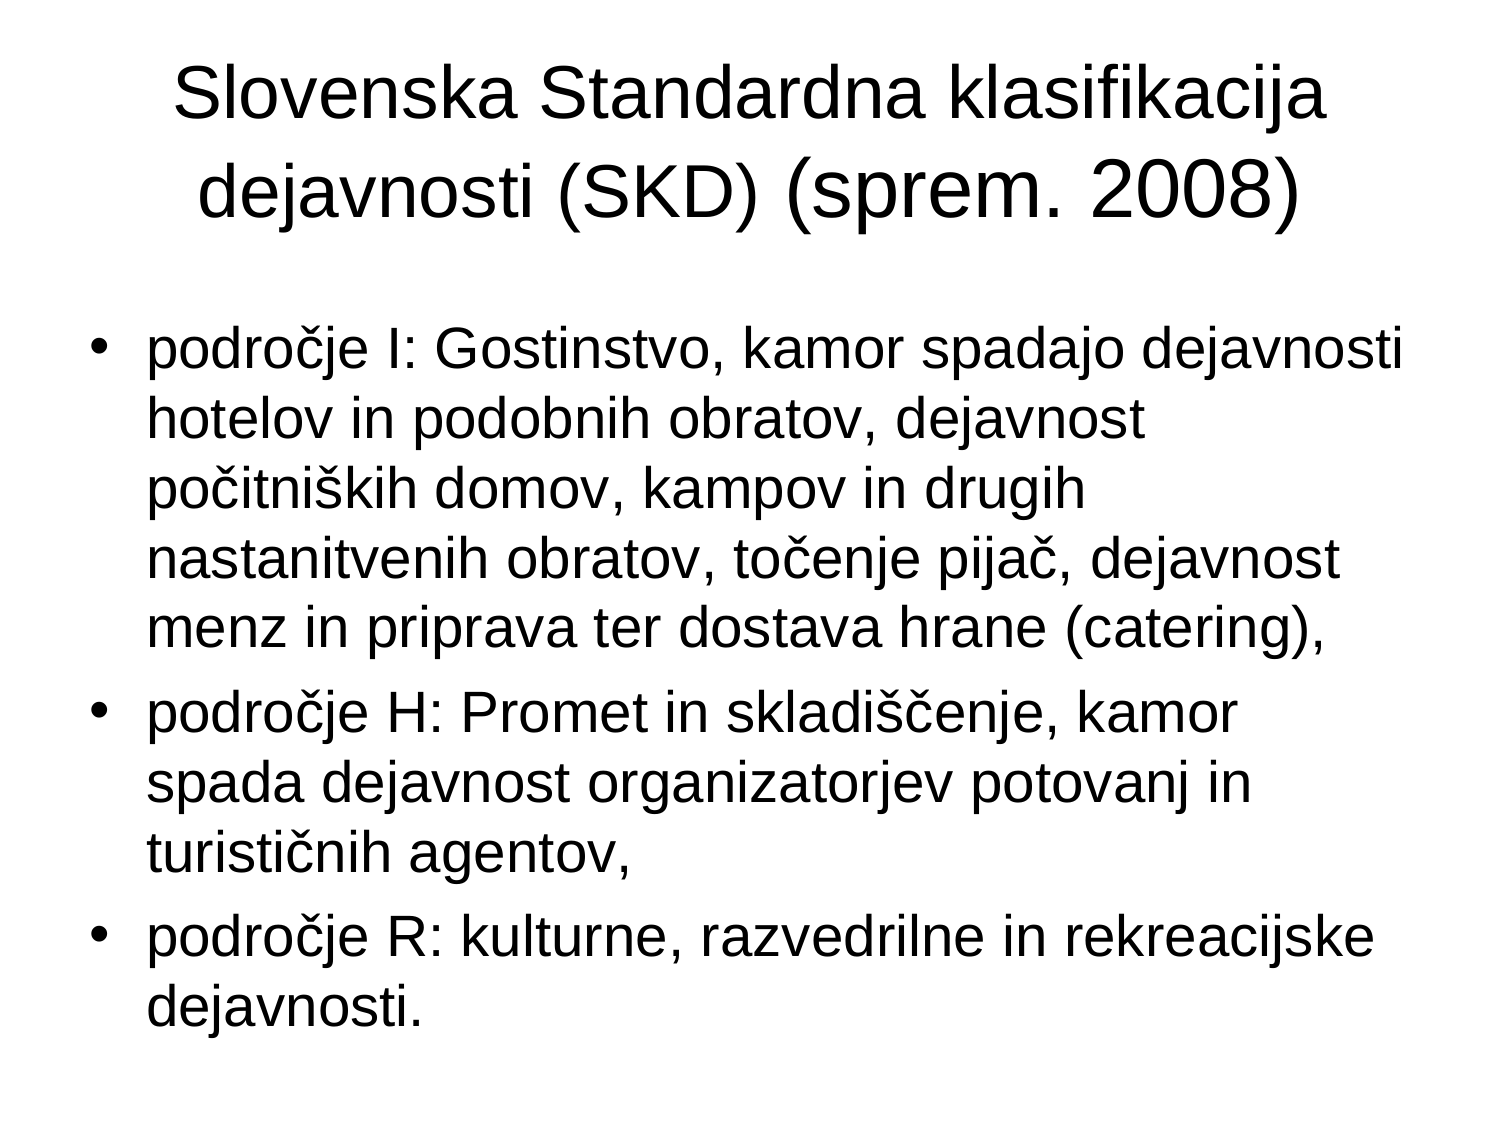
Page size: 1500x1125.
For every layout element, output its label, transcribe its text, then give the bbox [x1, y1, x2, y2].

list področje I: Gostinstvo, kamor spadajo dejavnosti hotelov in podobnih obratov, dejavnost počitniških domov, kampov in drugih nastanitvenih obratov, točenje pijač, dejavnost menz in priprava ter dostava hrane (catering), področje H: Promet in skladiščenje, kamor spada dejavnost organizatorjev potovanj in turističnih agentov, področje R: kulturne, razvedrilne in rekreacijske dejavnosti. [75, 302, 1426, 1083]
title Slovenska Standardna klasifikacija dejavnosti (SKD) (sprem. 2008) [75, 36, 1426, 242]
